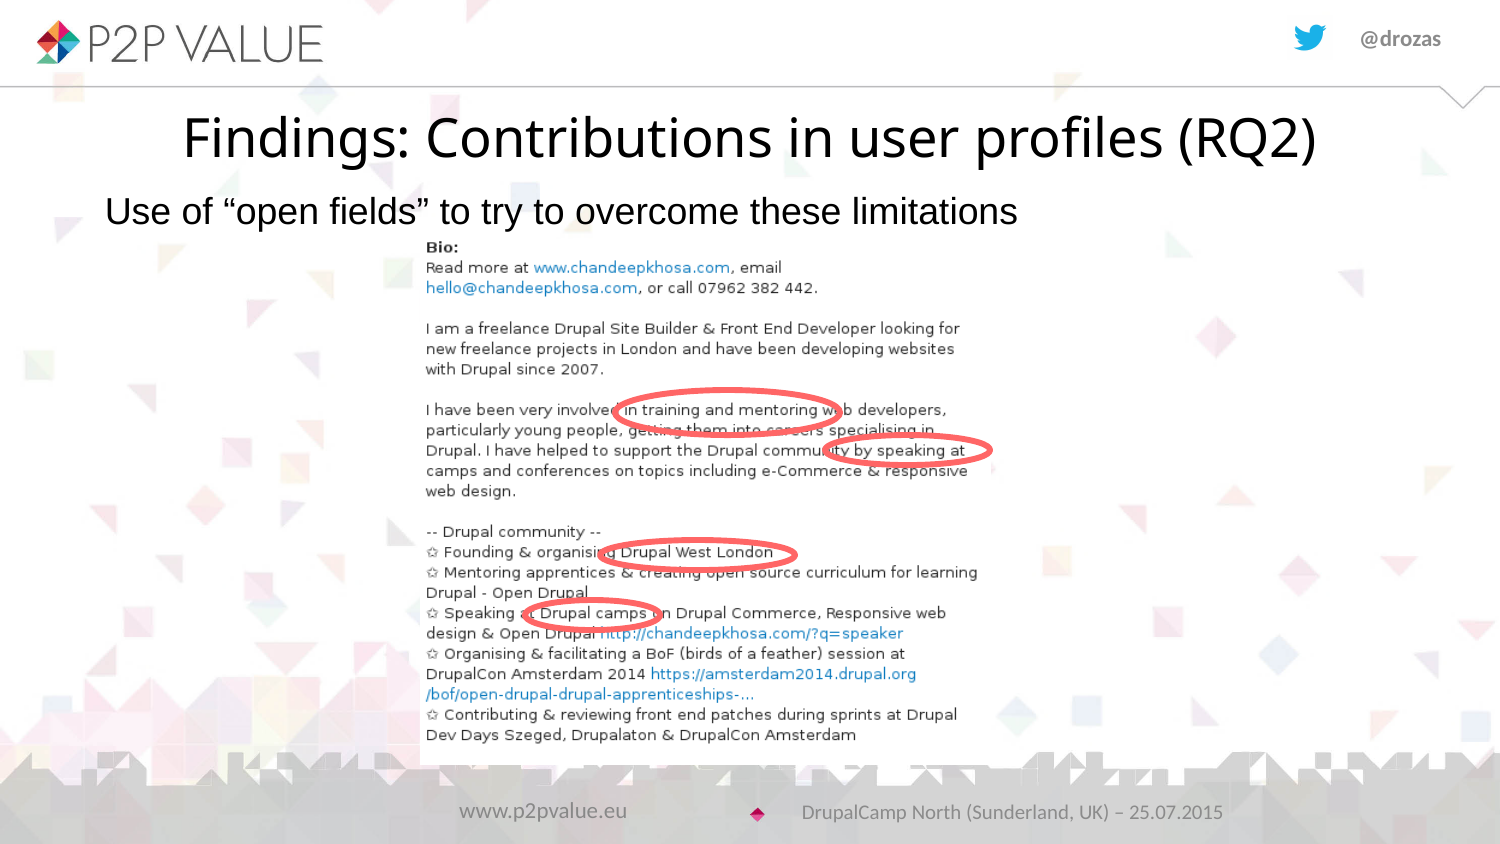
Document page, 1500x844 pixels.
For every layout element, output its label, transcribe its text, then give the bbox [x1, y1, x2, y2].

text_box Use of “open fields” to try to overcome these limitations [90, 183, 1500, 241]
picture [0, 0, 1500, 92]
text_box www.p2pvalue.eu [453, 789, 672, 829]
picture [0, 181, 1500, 844]
text_box DrupalCamp North (Sunderland, UK) – 25.07.2015 [788, 788, 1481, 834]
text_box @drozas [1333, 15, 1455, 60]
title Findings: Contributions in user profiles (RQ2) [0, 92, 1500, 181]
